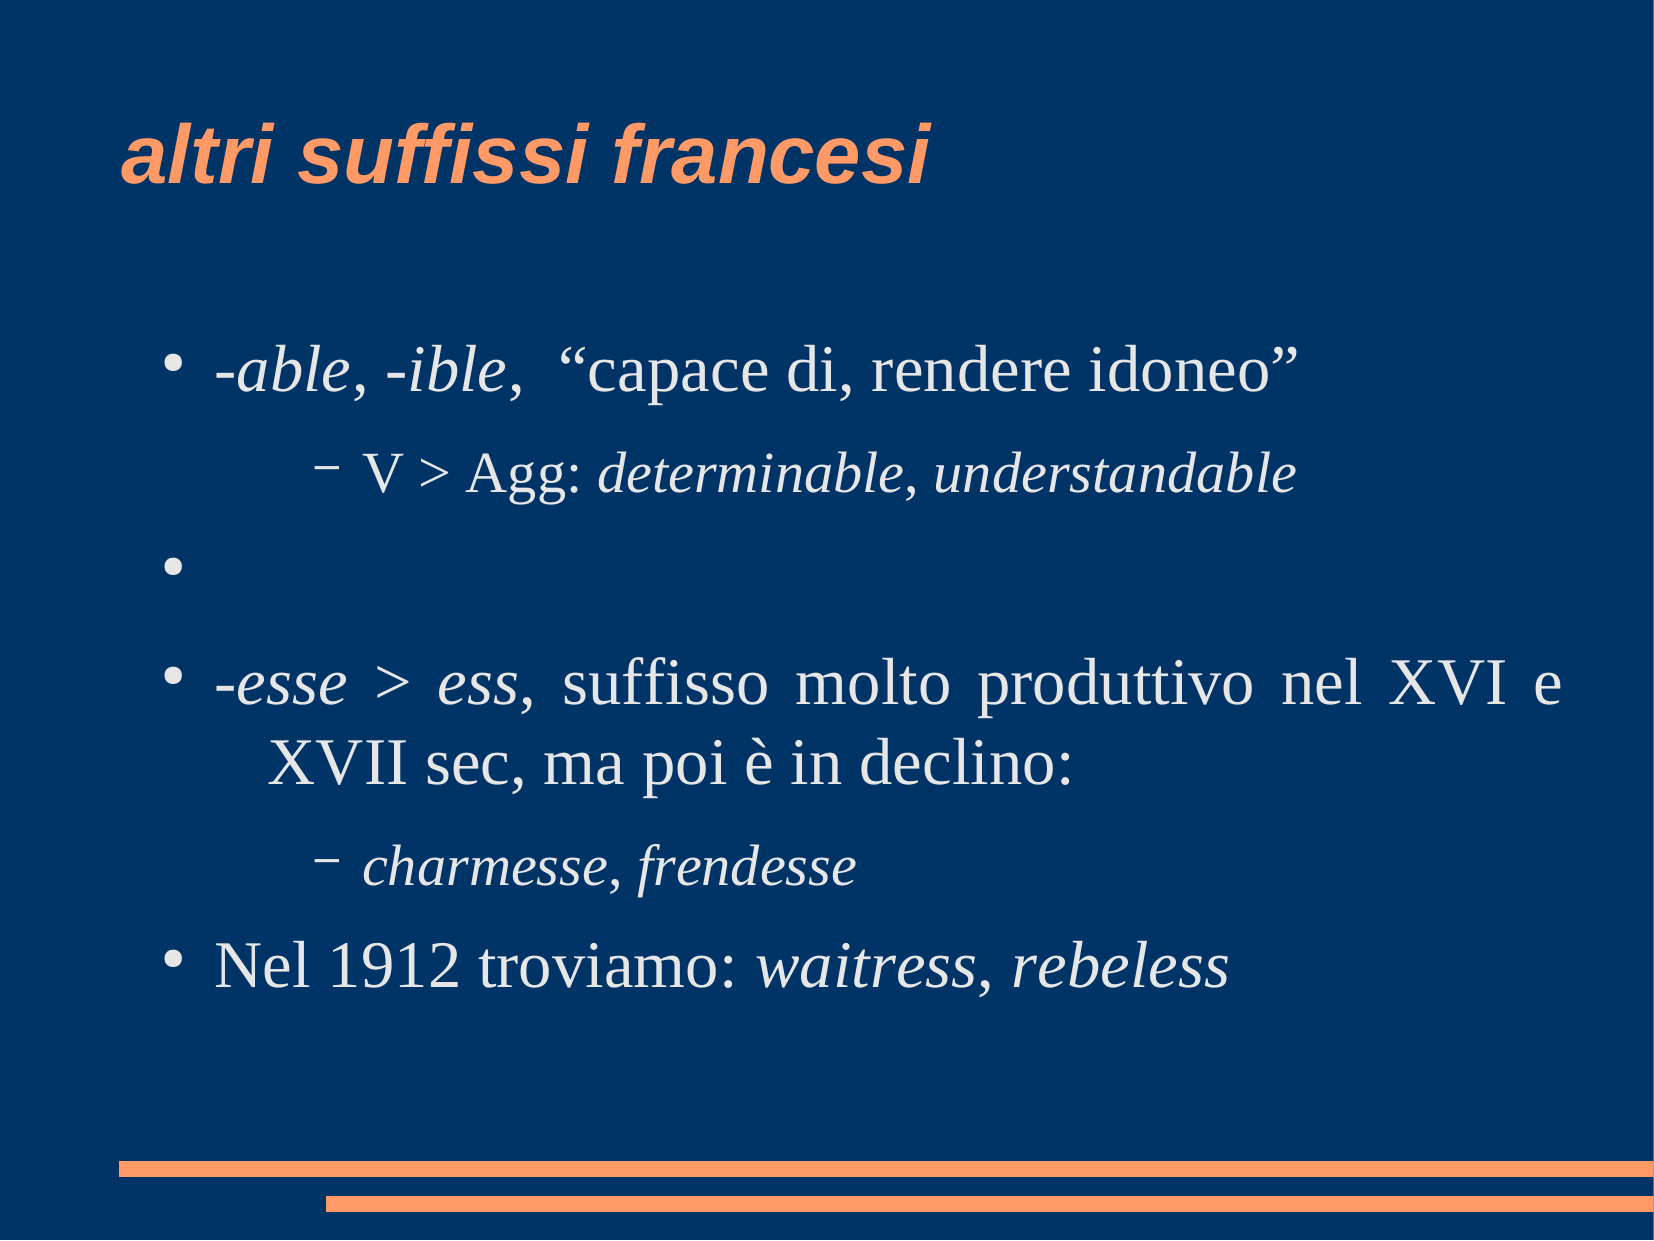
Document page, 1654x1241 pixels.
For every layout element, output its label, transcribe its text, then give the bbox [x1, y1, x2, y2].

list -able, -ible, “capace di, rendere idoneo” V > Agg: determinable, understandable -esse > ess, suffisso molto produttivo nel XVI e XVII sec, ma poi è in declino: charmesse, frendesse Nel 1912 troviamo: waitress, rebeless [125, 324, 1565, 1129]
title altri suffissi francesi [121, 53, 1534, 246]
